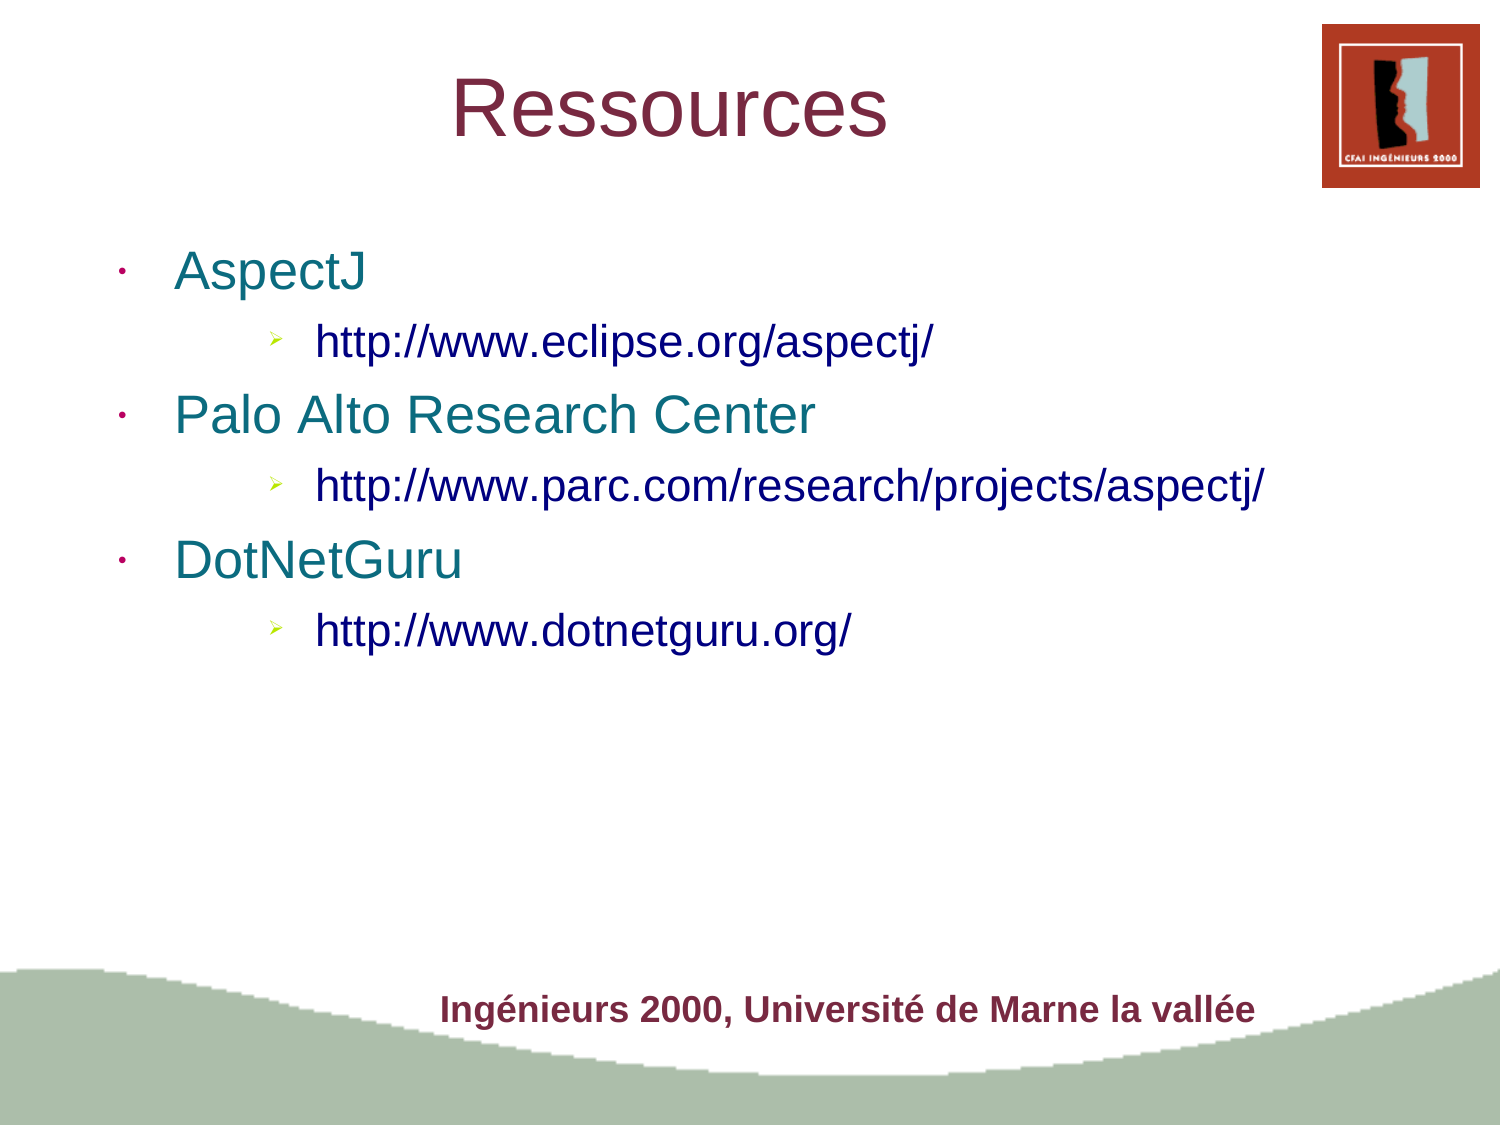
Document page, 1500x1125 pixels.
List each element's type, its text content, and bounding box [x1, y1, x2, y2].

picture [1322, 24, 1480, 188]
picture [0, 887, 1500, 1125]
list AspectJ http://www.eclipse.org/aspectj/ Palo Alto Research Center http://www.parc.com/research/projects/aspectj/ DotNetGuru http://www.dotnetguru.org/ [118, 236, 1400, 945]
title Ressources [29, 18, 1311, 207]
